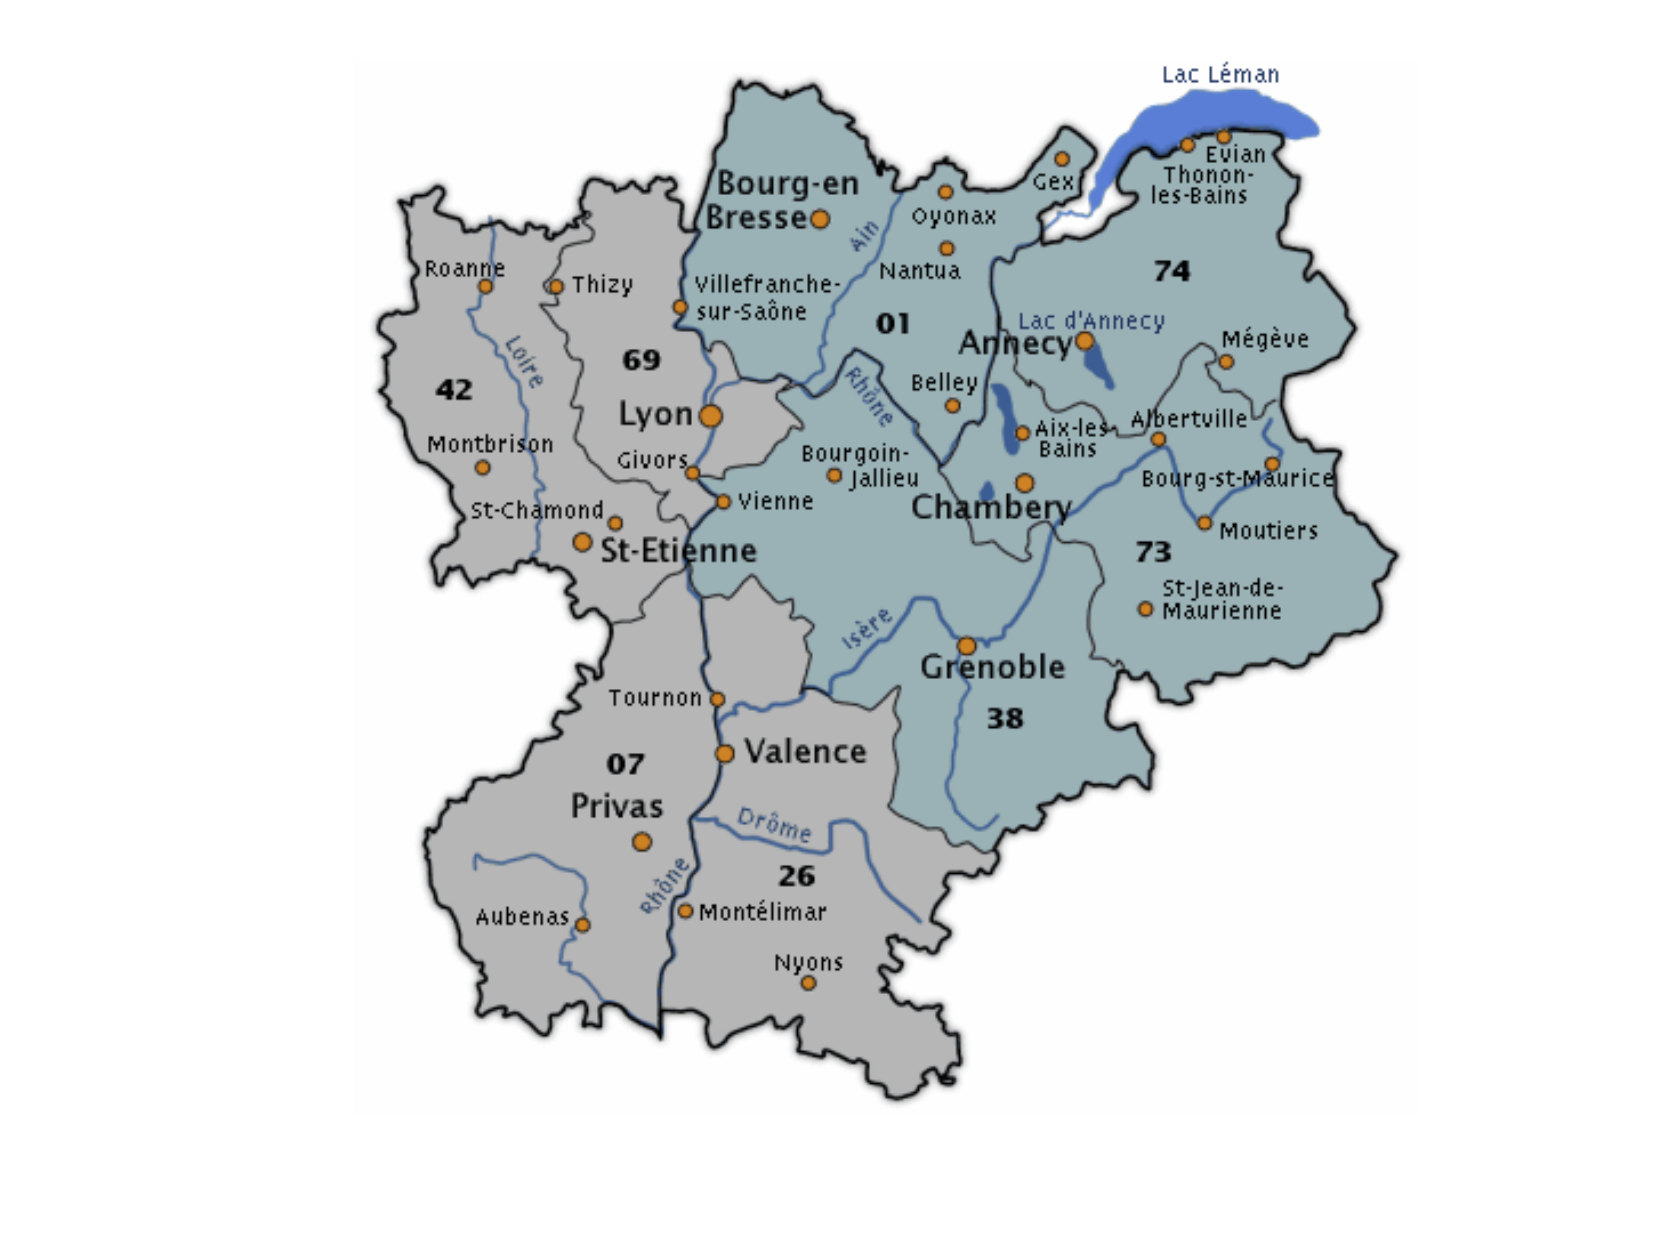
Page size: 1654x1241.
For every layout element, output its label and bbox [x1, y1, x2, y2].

picture [354, 58, 1418, 1115]
